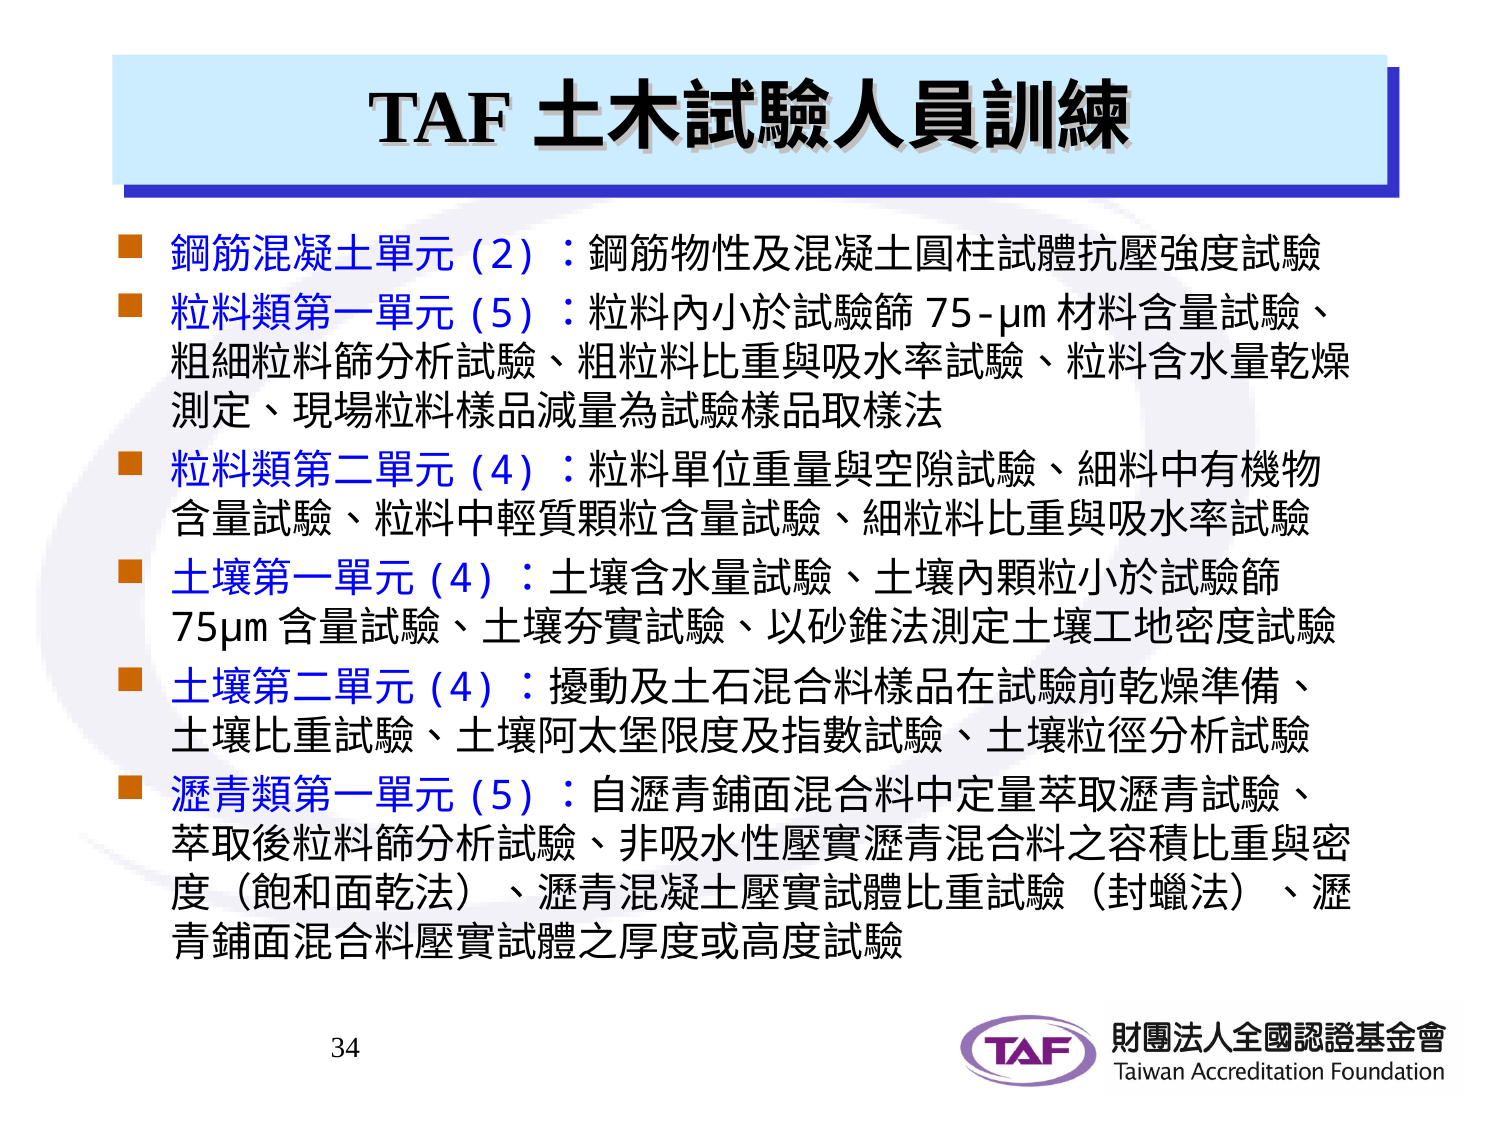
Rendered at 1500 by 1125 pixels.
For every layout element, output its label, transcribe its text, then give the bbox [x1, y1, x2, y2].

list 鋼筋混凝土單元(2)：鋼筋物性及混凝土圓柱試體抗壓強度試驗 粒料類第一單元(5)：粒料內小於試驗篩75-μm材料含量試驗、粗細粒料篩分析試驗、粗粒料比重與吸水率試驗、粒料含水量乾燥測定、現場粒料樣品減量為試驗樣品取樣法 粒料類第二單元(4)：粒料單位重量與空隙試驗、細料中有機物含量試驗、粒料中輕質顆粒含量試驗、細粒料比重與吸水率試驗 土壤第一單元(4)：土壤含水量試驗、土壤內顆粒小於試驗篩75μm含量試驗、土壤夯實試驗、以砂錐法測定土壤工地密度試驗 土壤第二單元(4)：擾動及土石混合料樣品在試驗前乾燥準備、土壤比重試驗、土壤阿太堡限度及指數試驗、土壤粒徑分析試驗 瀝青類第一單元(5)：自瀝青鋪面混合料中定量萃取瀝青試驗、萃取後粒料篩分析試驗、非吸水性壓實瀝青混合料之容積比重與密度（飽和面乾法）、瀝青混凝土壓實試體比重試驗（封蠟法）、瀝青鋪面混合料壓實試體之厚度或高度試驗 [100, 219, 1376, 1012]
picture [937, 999, 1462, 1097]
text_box <編號> [199, 1021, 376, 1125]
title TAF土木試驗人員訓練 [112, 54, 1388, 185]
